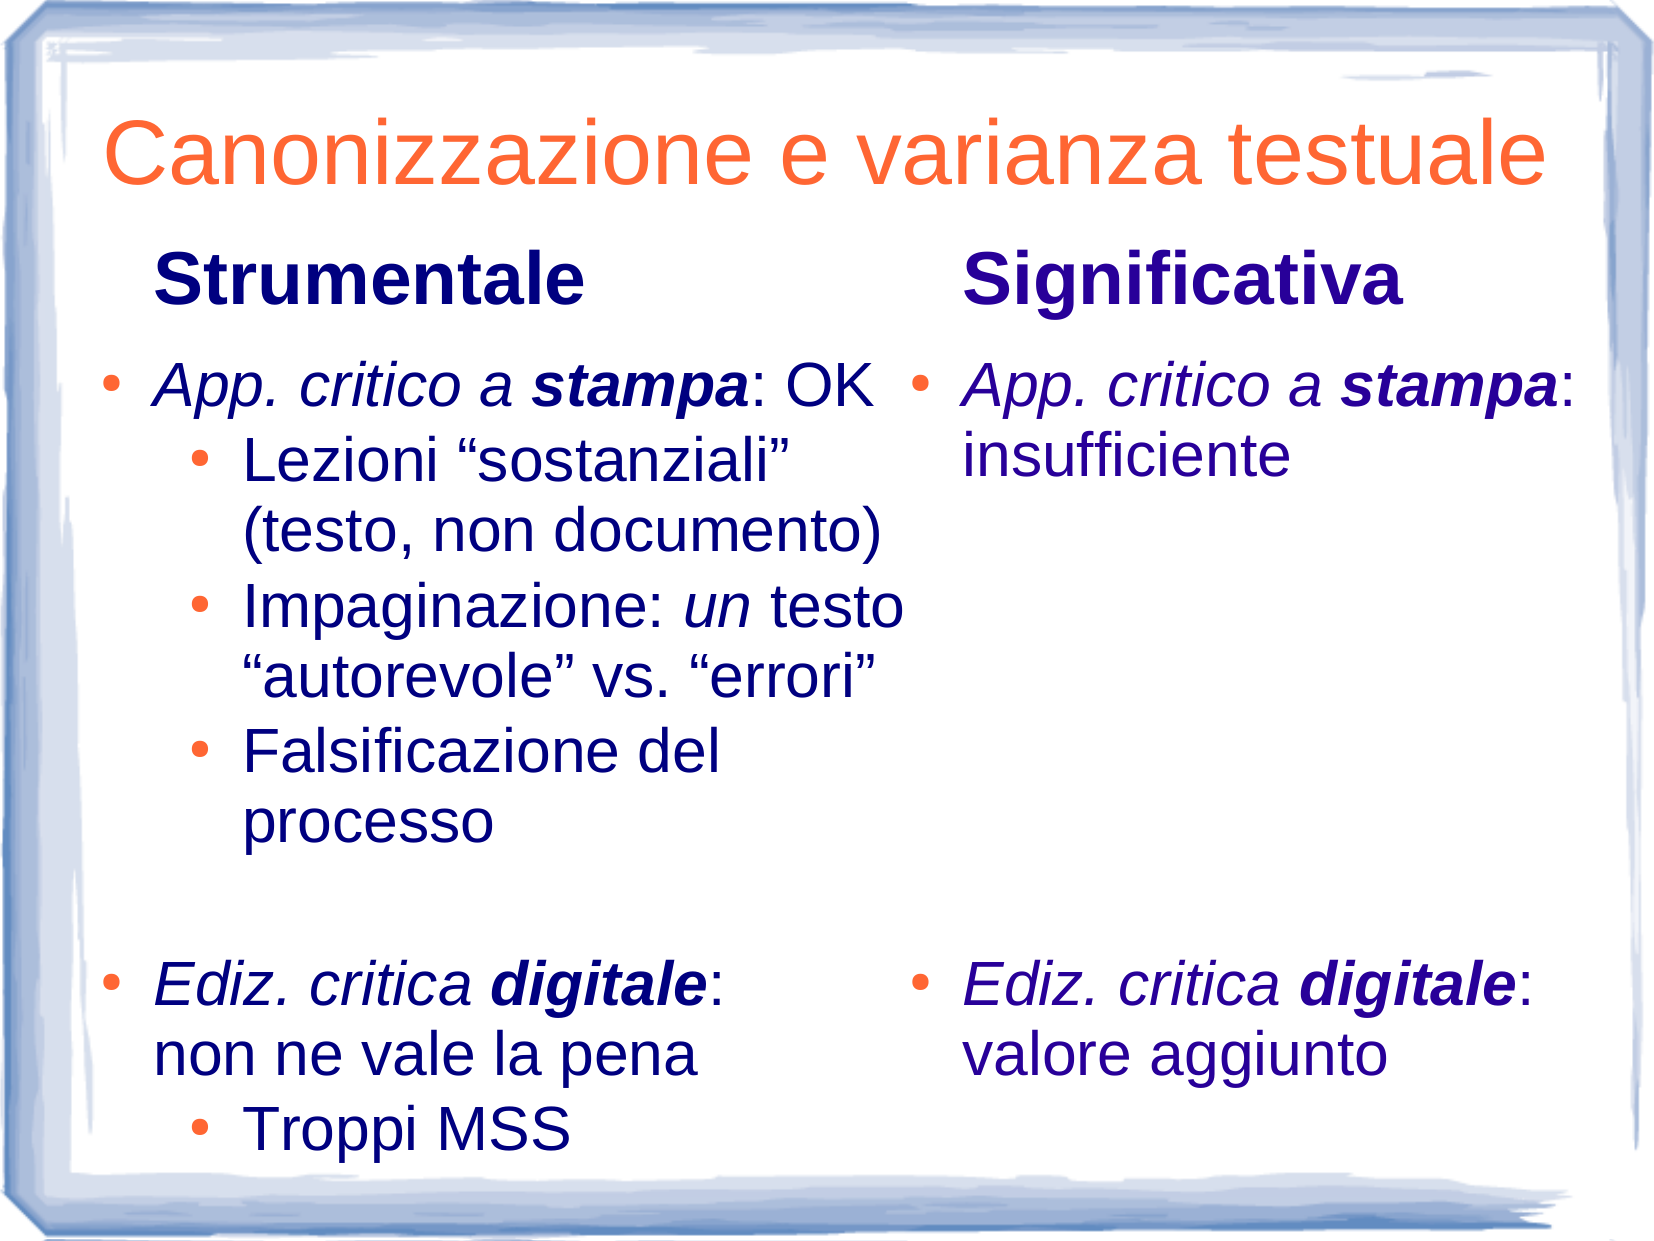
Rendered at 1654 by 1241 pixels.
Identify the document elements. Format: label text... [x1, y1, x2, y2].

list Strumentale App. critico a stampa: OK Lezioni “sostanziali” (testo, non documento) Impaginazione: un testo “autorevole” vs. “errori” Falsificazione del processo Ediz. critica digitale: non ne vale la pena Troppi MSS [82, 236, 957, 1165]
list Significativa App. critico a stampa: insufficiente Ediz. critica digitale: valore aggiunto [891, 236, 1619, 1089]
title Canonizzazione e varianza testuale [82, 49, 1571, 236]
picture [0, 0, 1654, 1241]
